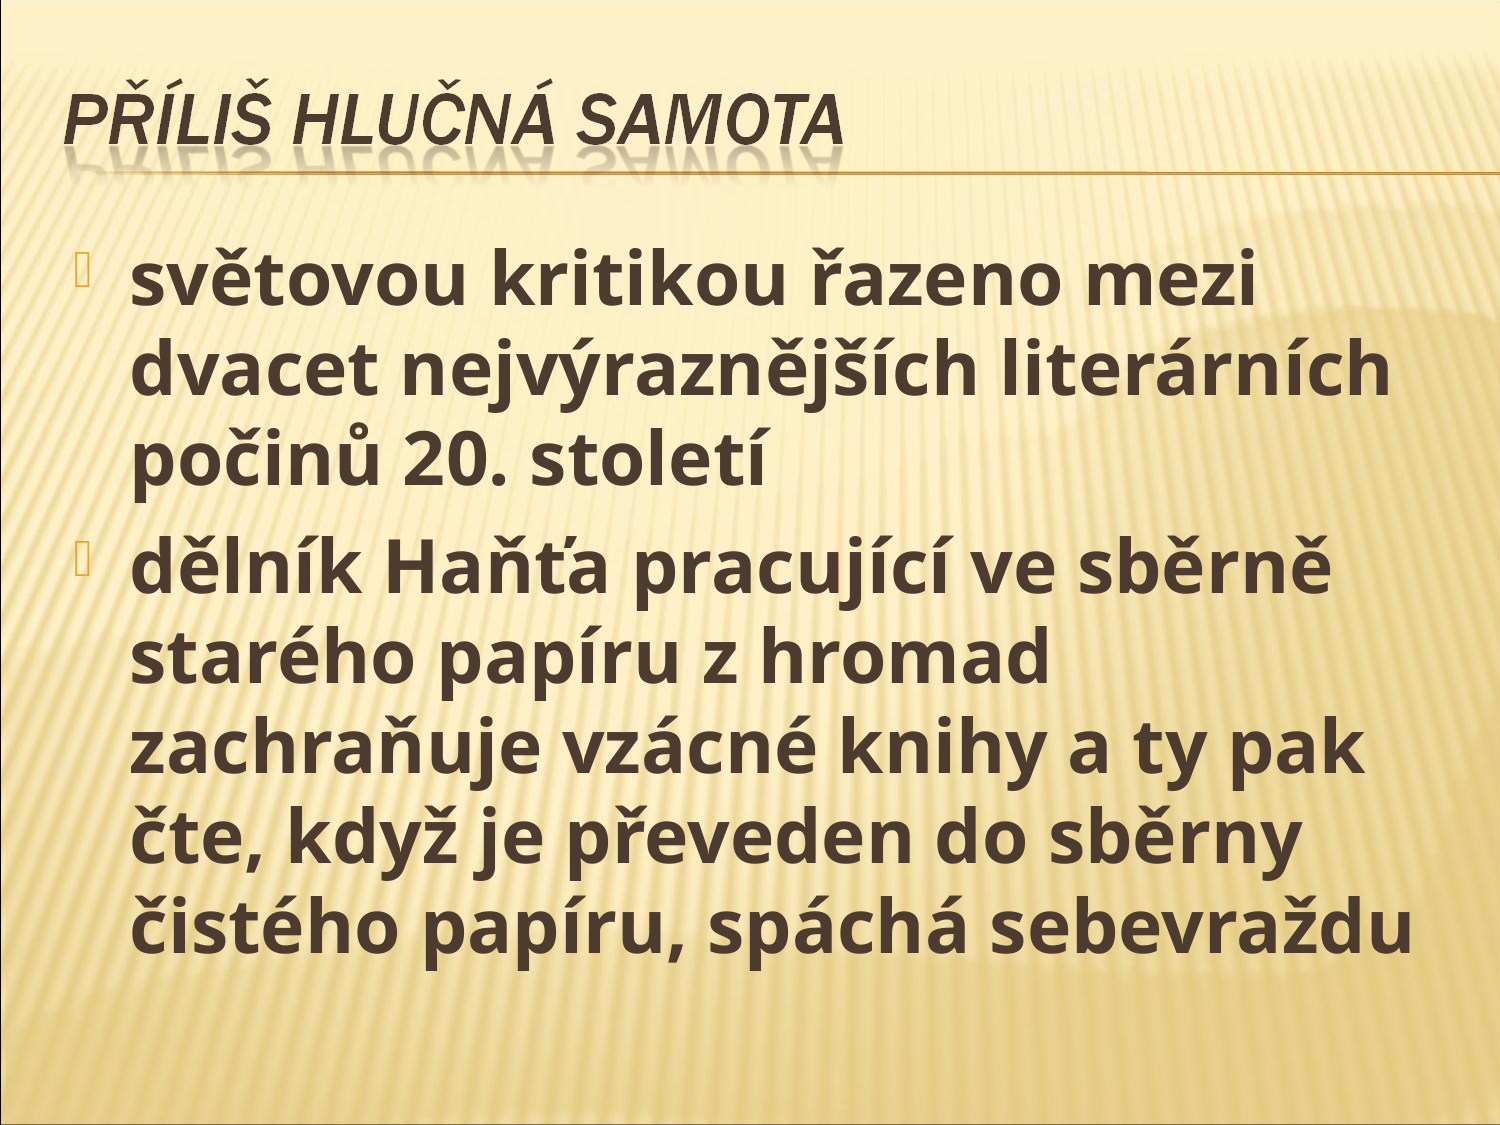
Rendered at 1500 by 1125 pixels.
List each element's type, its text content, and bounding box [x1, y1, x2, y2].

list světovou kritikou řazeno mezi dvacet nejvýraznějších literárních počinů 20. století dělník Haňťa pracující ve sběrně starého papíru z hromad zachraňuje vzácné knihy a ty pak čte, když je převeden do sběrny čistého papíru, spáchá sebevraždu [58, 222, 1465, 1125]
text_box [14, 46, 1473, 235]
picture [0, 0, 1500, 1125]
